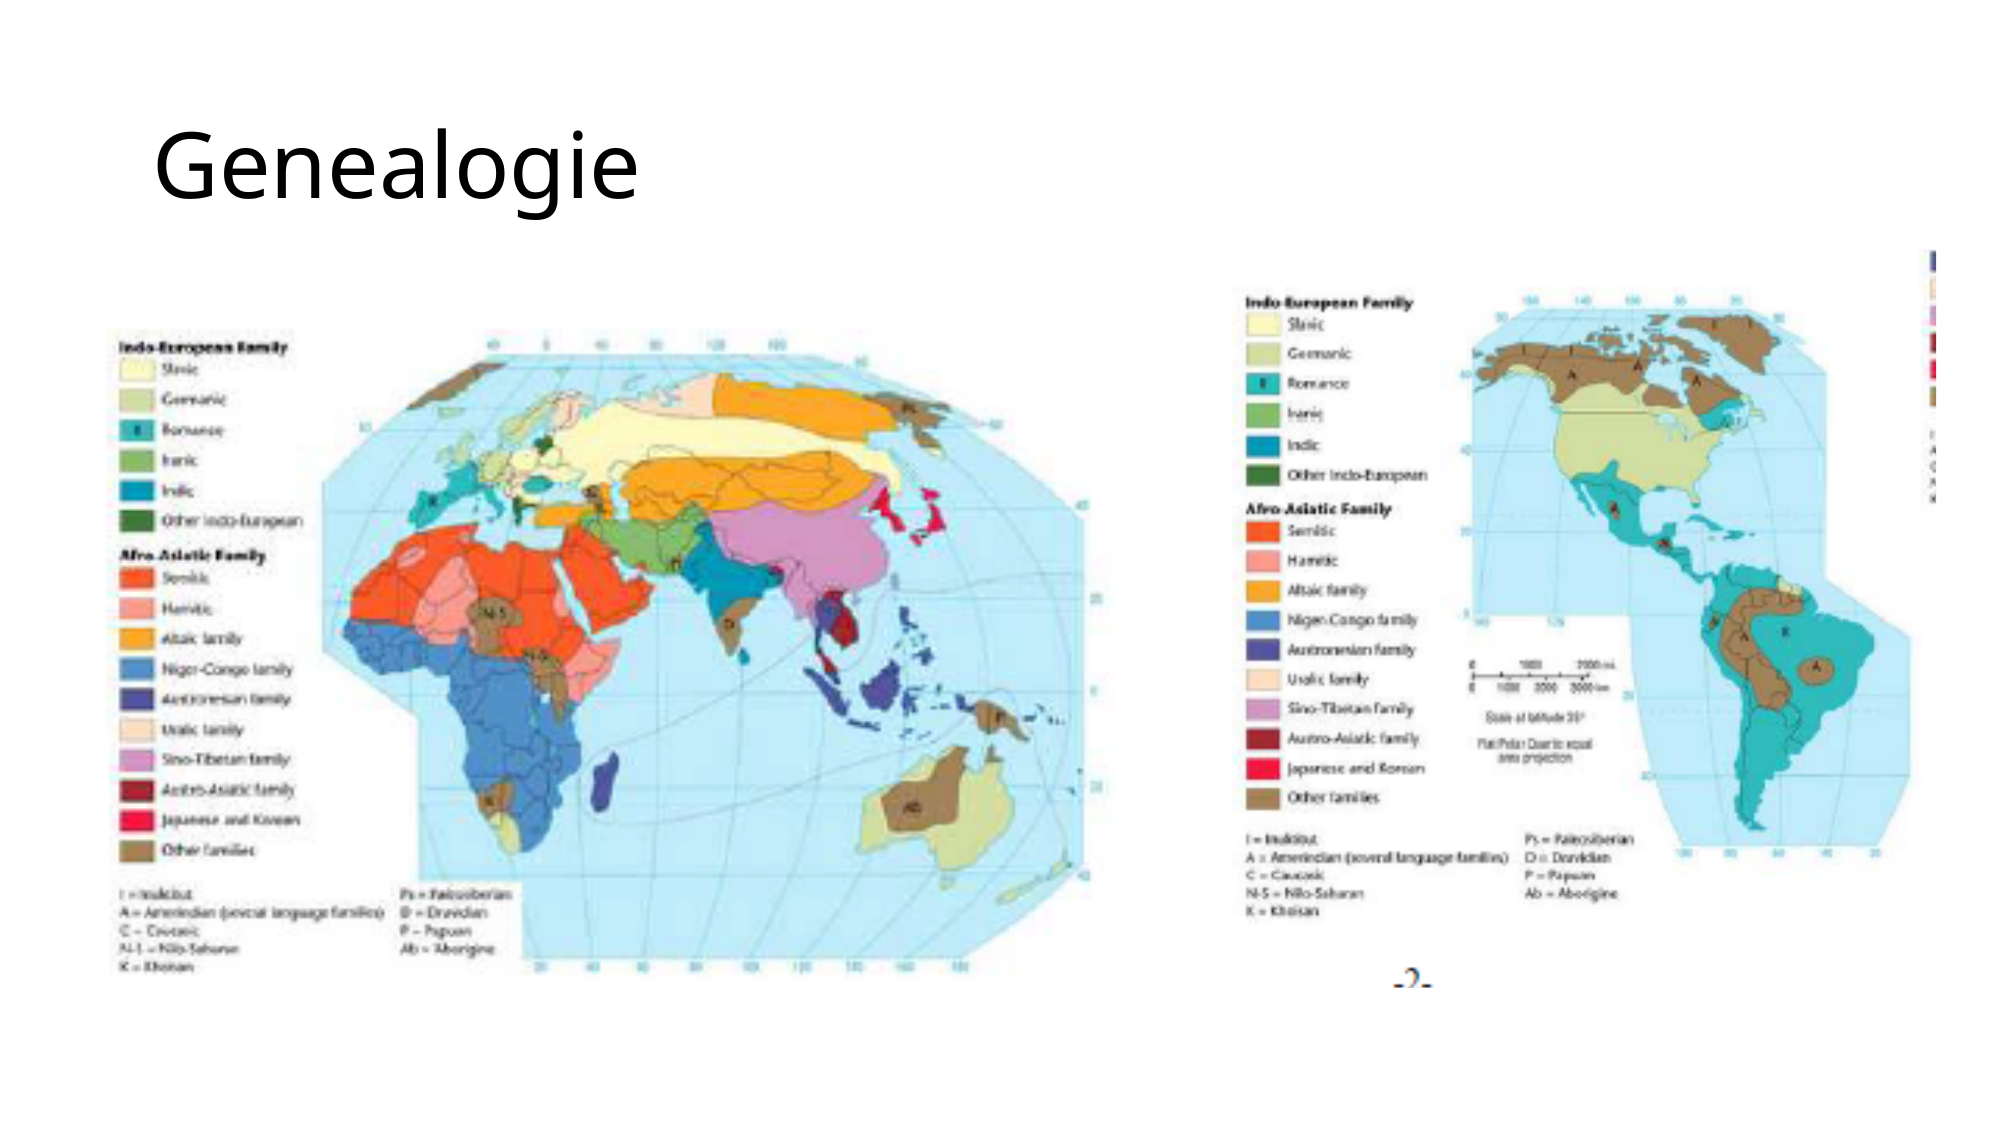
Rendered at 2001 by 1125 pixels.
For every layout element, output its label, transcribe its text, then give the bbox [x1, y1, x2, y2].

title Genealogie [137, 59, 1863, 278]
picture [92, 243, 1135, 1044]
picture [1208, 249, 1937, 988]
